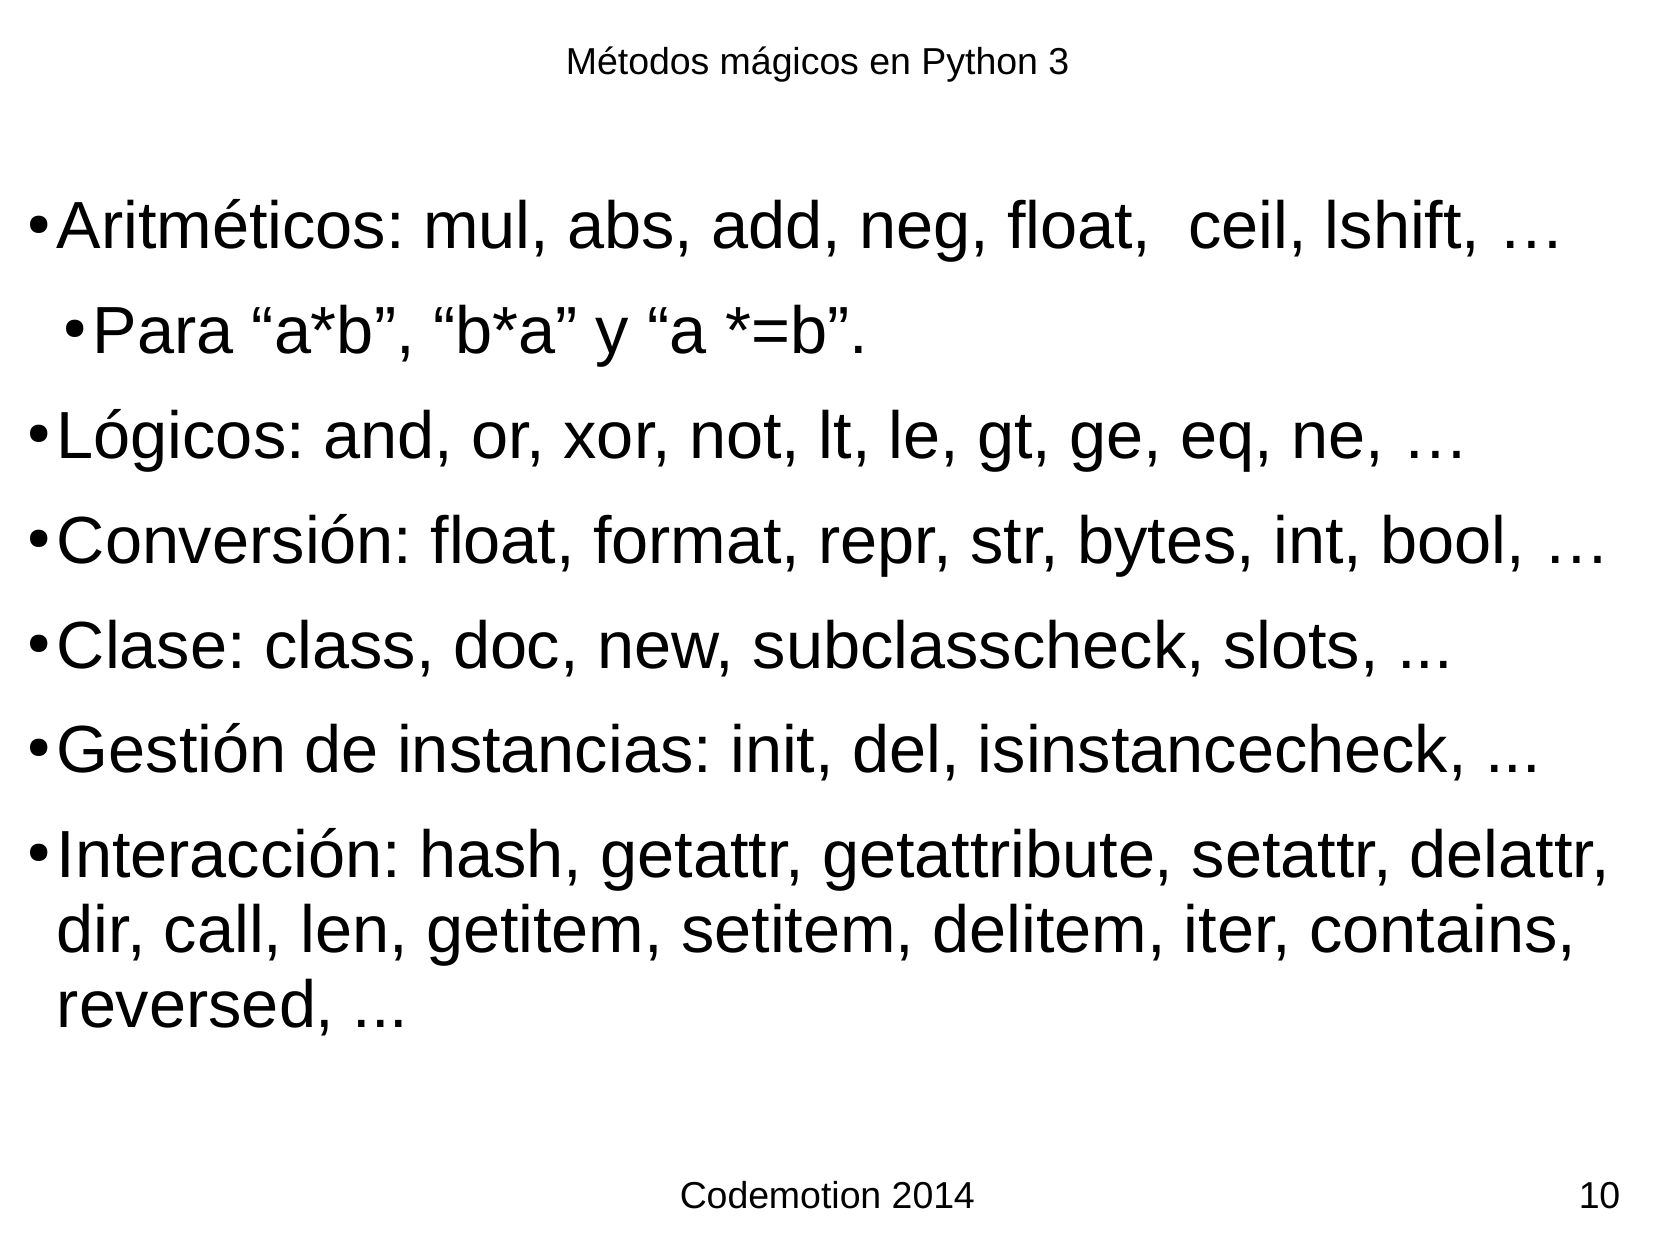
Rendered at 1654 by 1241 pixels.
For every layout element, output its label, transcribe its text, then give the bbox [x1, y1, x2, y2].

text_box Codemotion 2014 [30, 1166, 1455, 1224]
text_box 10 [1455, 1166, 1636, 1224]
subtitle Aritméticos: mul, abs, add, neg, float, ceil, lshift, … Para “a*b”, “b*a” y “a *=b”. Lógicos: and, or, xor, not, lt, le, gt, ge, eq, ne, … Conversión: float, format, repr, str, bytes, int, bool, … Clase: class, doc, new, subclasscheck, slots, ... Gestión de instancias: init, del, isinstancecheck, ... Interacción: hash, getattr, getattribute, setattr, delattr, dir, call, len, getitem, setitem, delitem, iter, contains, reversed, ... [26, 91, 1621, 1201]
text_box Métodos mágicos en Python 3 [15, 33, 1621, 91]
